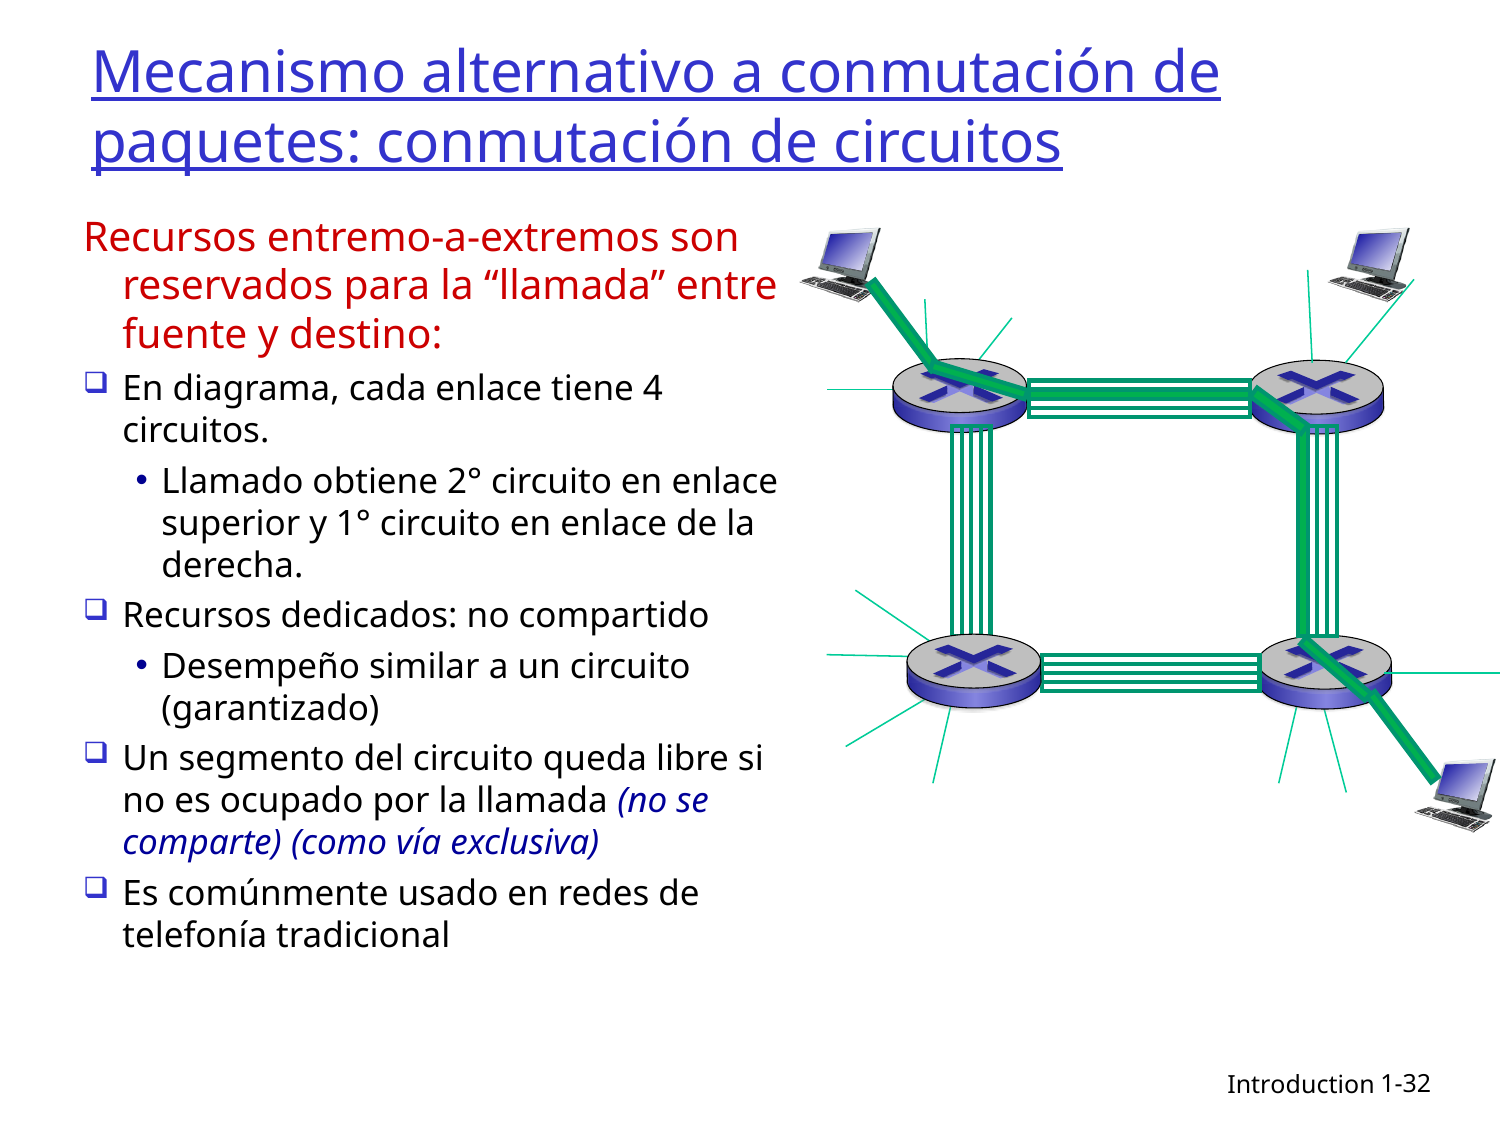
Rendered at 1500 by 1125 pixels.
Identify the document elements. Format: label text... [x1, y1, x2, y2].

text_box [1262, 638, 1364, 712]
text_box [939, 358, 1026, 386]
text_box [1350, 232, 1402, 271]
picture [1394, 755, 1498, 838]
text_box [934, 365, 1023, 395]
picture [779, 224, 883, 308]
text_box [872, 284, 930, 362]
picture [1393, 285, 1412, 308]
text_box [1253, 360, 1384, 433]
text_box [1314, 635, 1392, 696]
text_box [892, 363, 1026, 433]
picture [1307, 224, 1412, 308]
title Mecanismo alternativo a conmutación de paquetes: conmutación de circuitos [76, 45, 1352, 163]
text_box [906, 634, 1041, 710]
text_box [1301, 434, 1305, 633]
text_box 1-<number> [1365, 1060, 1477, 1106]
text_box [1305, 642, 1366, 696]
text_box [1255, 392, 1303, 429]
text_box [1372, 696, 1434, 778]
text_box Introduction [914, 1060, 1390, 1109]
text_box [1437, 763, 1488, 801]
text_box [822, 232, 873, 271]
text_box [1253, 403, 1293, 433]
list Recursos entremo-a-extremos son reservados para la “llamada” entre fuente y destino: En diagrama, cada enlace tiene 4 circuitos. Llamado obtiene 2° circuito en enlace superior y 1° circuito en enlace de la derecha. Recursos dedicados: no compartido Desempeño similar a un circuito (garantizado) Un segmento del circuito queda libre si no es ocupado por la llamada (no se comparte) (como vía exclusiva) Es comúnmente usado en redes de telefonía tradicional [68, 202, 801, 966]
